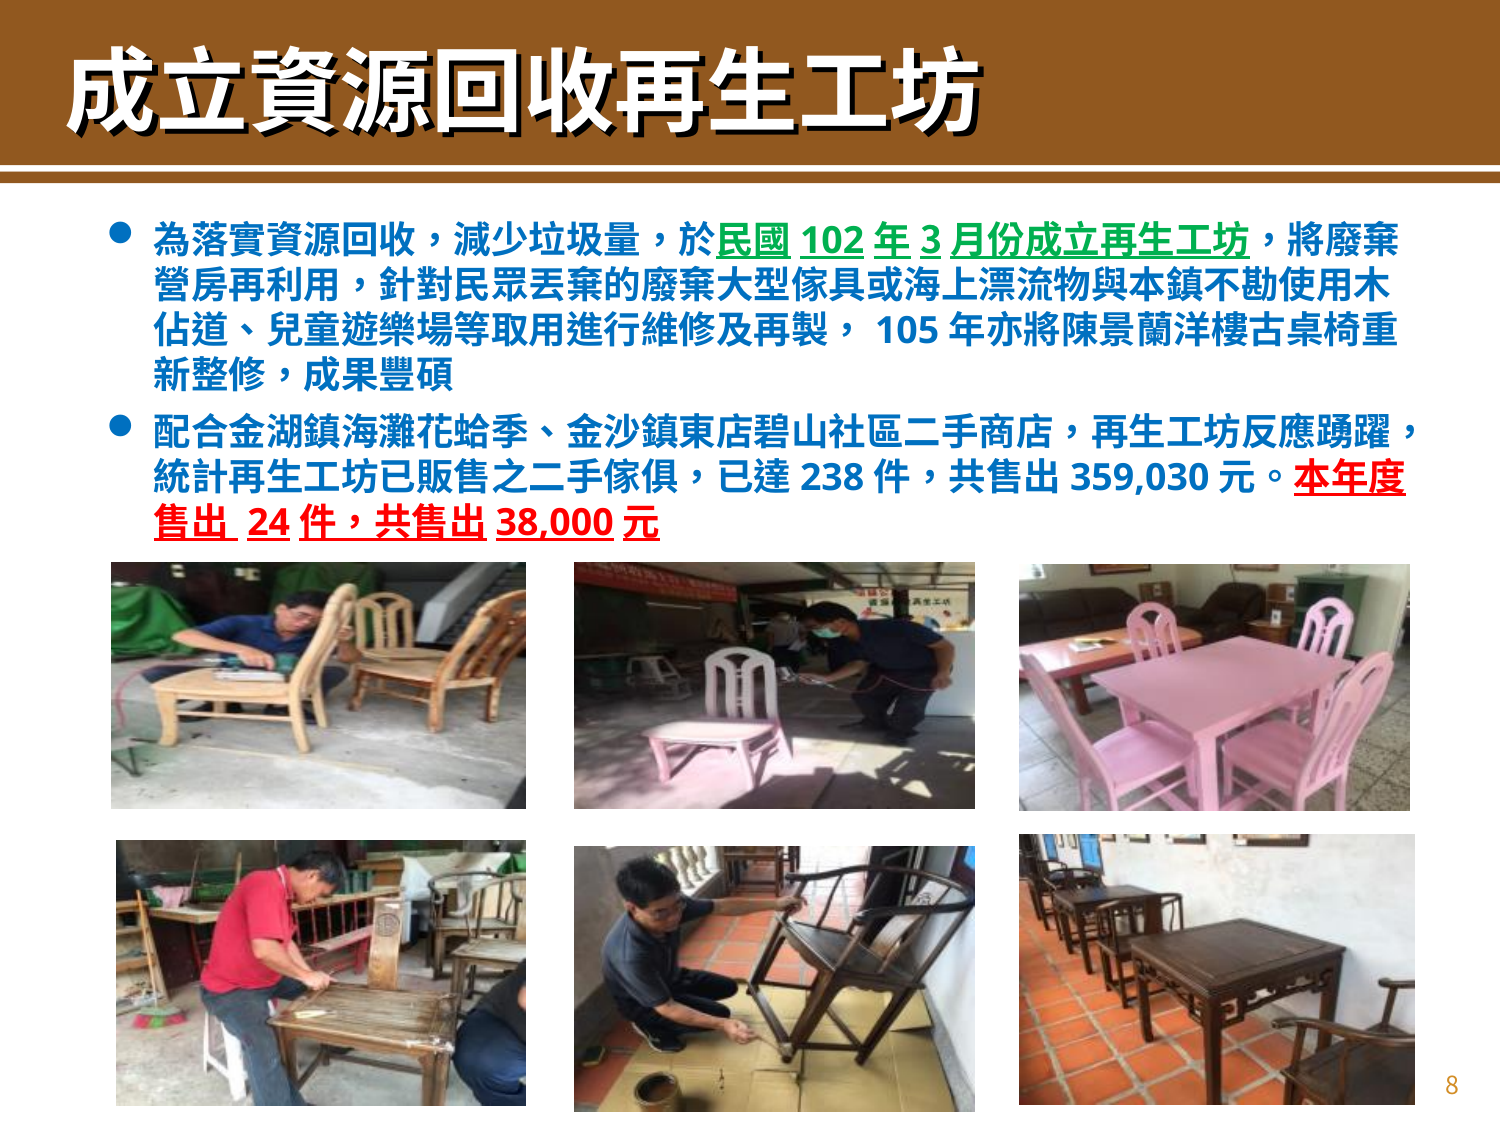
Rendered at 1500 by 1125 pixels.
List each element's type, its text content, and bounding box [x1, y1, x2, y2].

title 成立資源回收再生工坊 [50, 19, 1476, 157]
picture [574, 846, 975, 1112]
picture [574, 562, 975, 809]
picture [116, 840, 526, 1106]
picture [1019, 564, 1410, 811]
picture [1019, 834, 1415, 1105]
text_box <編號> [1415, 1061, 1475, 1103]
list 為落實資源回收，減少垃圾量，於民國102年3月份成立再生工坊，將廢棄營房再利用，針對民眾丟棄的廢棄大型傢具或海上漂流物與本鎮不勘使用木佔道、兒童遊樂場等取用進行維修及再製，105年亦將陳景蘭洋樓古桌椅重新整修，成果豐碩 配合金湖鎮海灘花蛤季、金沙鎮東店碧山社區二手商店，再生工坊反應踴躍，統計再生工坊已販售之二手傢俱，已達238件，共售出359,030元。本年度售出 24件，共售出38,000元 [50, 208, 1424, 598]
picture [111, 562, 526, 809]
